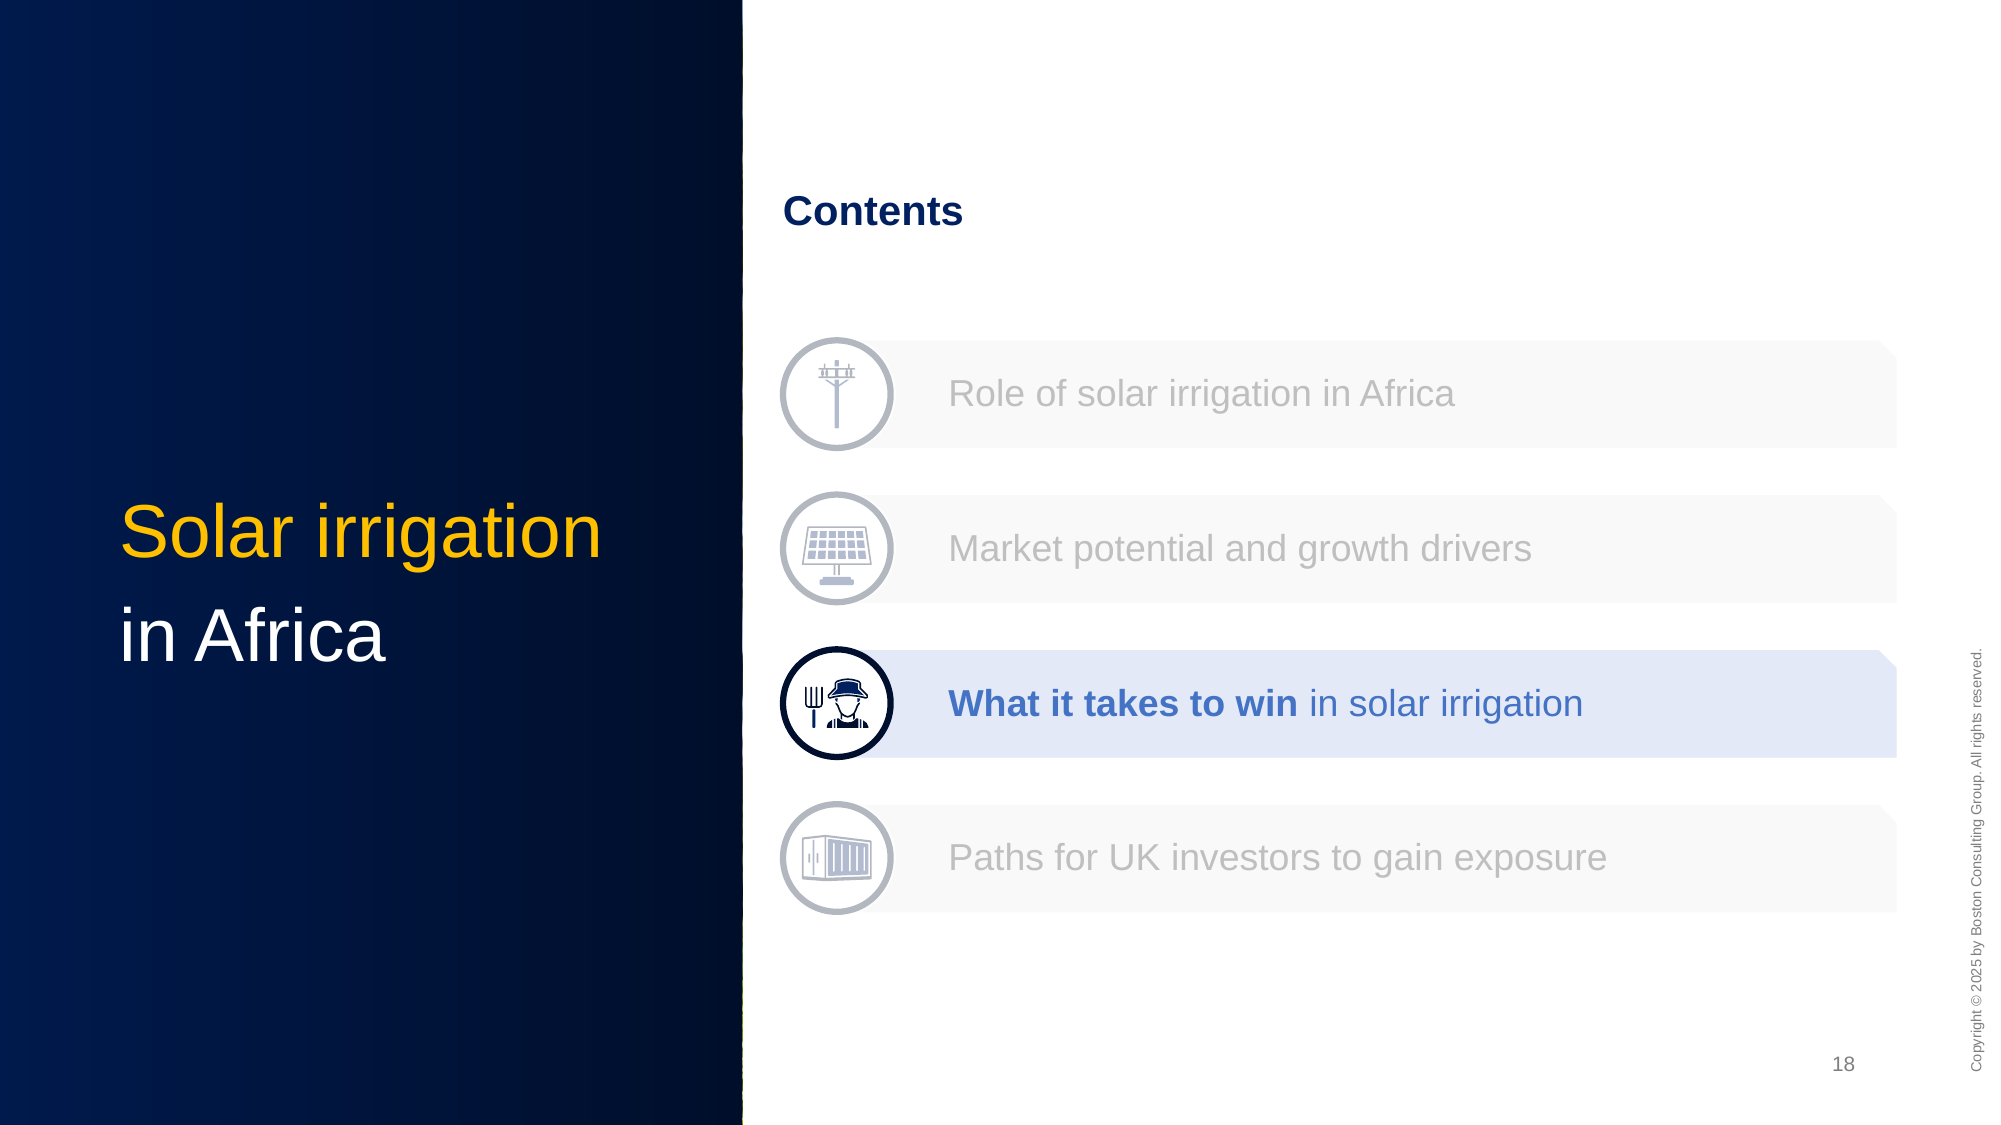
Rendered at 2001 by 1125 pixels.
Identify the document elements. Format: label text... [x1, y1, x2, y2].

text_box [783, 649, 948, 758]
text_box [777, 334, 948, 454]
text_box Paths for UK investors to gain exposure [948, 804, 1897, 913]
text_box [777, 489, 948, 608]
text_box What it takes to win in solar irrigation [948, 650, 1897, 758]
text_box Role of solar irrigation in Africa [948, 340, 1897, 448]
text_box [0, 0, 742, 1125]
text_box [777, 798, 948, 918]
text_box Solar irrigation in Africa [103, 461, 665, 678]
text_box Contents [783, 176, 1897, 247]
text_box Market potential and growth drivers [948, 495, 1897, 603]
